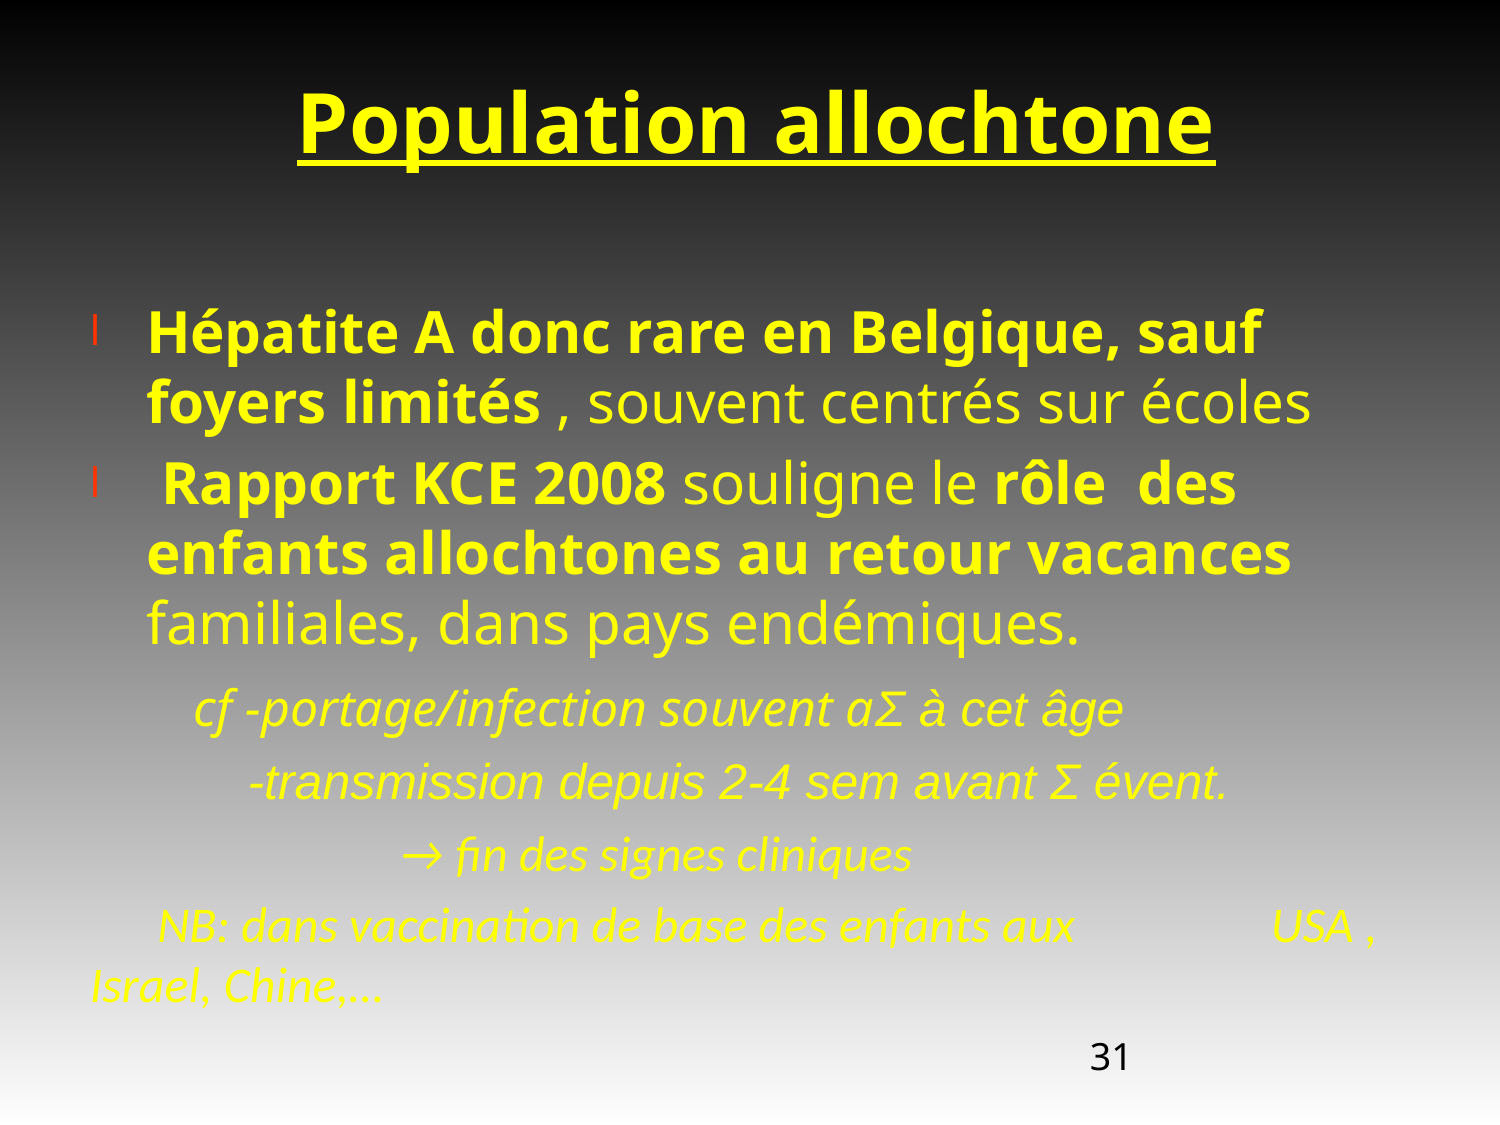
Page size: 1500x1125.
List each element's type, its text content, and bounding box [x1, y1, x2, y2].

list Hépatite A donc rare en Belgique, sauf foyers limités , souvent centrés sur écoles Rapport KCE 2008 souligne le rôle des enfants allochtones au retour vacances familiales, dans pays endémiques. cf -portage/infection souvent aƩ à cet âge -transmission depuis 2-4 sem avant Ʃ évent. → fin des signes cliniques NB: dans vaccination de base des enfants aux USA , Israel, Chine,… [75, 287, 1438, 963]
title Population allochtone [75, 62, 1438, 250]
slide_number <numéro> [1074, 1025, 1388, 1100]
